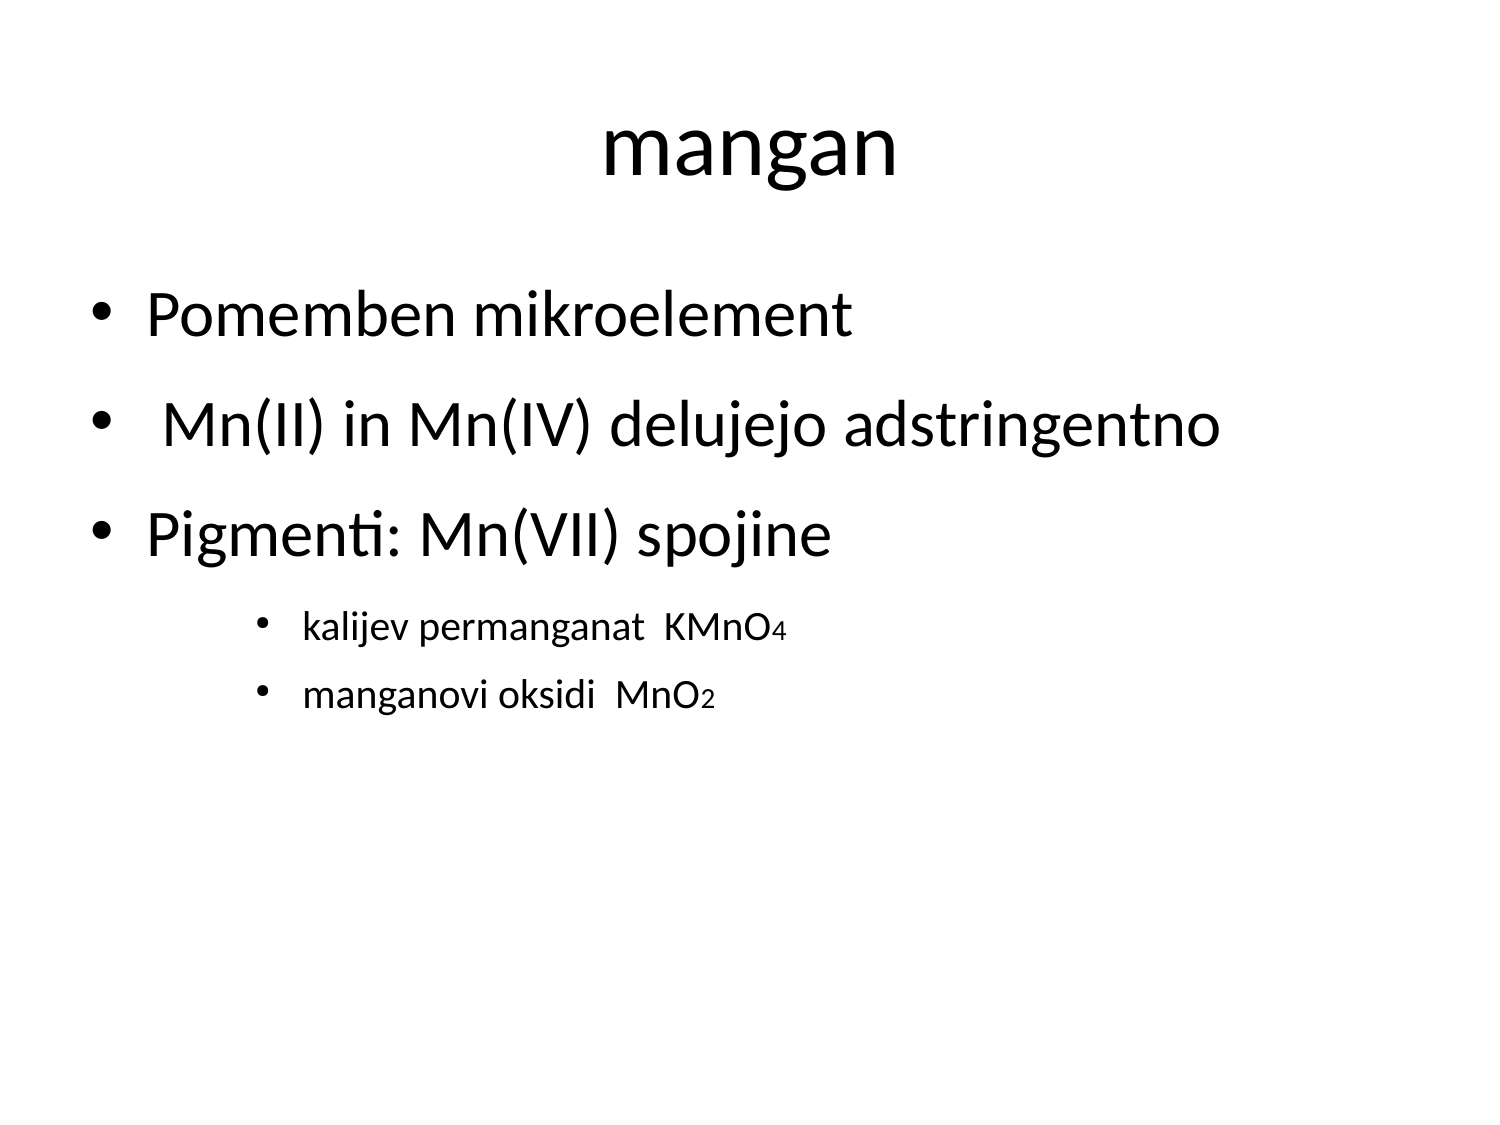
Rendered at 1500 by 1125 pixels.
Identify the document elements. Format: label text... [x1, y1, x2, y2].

list Pomemben mikroelement Mn(II) in Mn(IV) delujejo adstringentno Pigmenti: Mn(VII) spojine kalijev permanganat KMnO4 manganovi oksidi MnO2 [75, 262, 1425, 1005]
title mangan [75, 45, 1425, 233]
